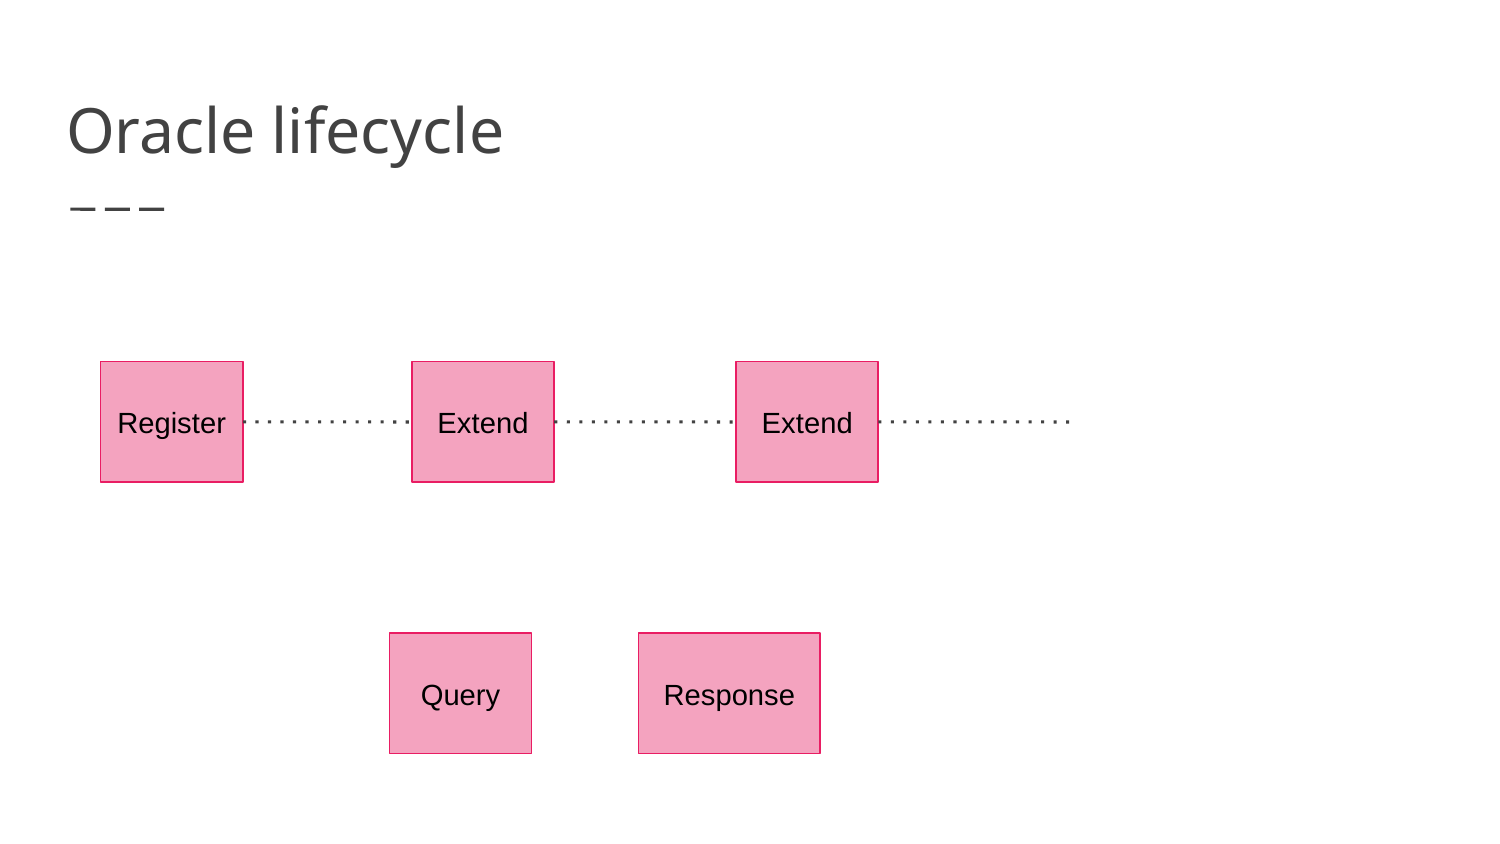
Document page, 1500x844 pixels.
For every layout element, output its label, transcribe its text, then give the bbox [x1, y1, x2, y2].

text_box Extend [411, 361, 555, 482]
text_box Extend [736, 361, 879, 482]
text_box Register [100, 361, 243, 482]
title Oracle lifecycle [51, 61, 1449, 182]
text_box Query [389, 633, 532, 754]
text_box Response [638, 633, 821, 754]
